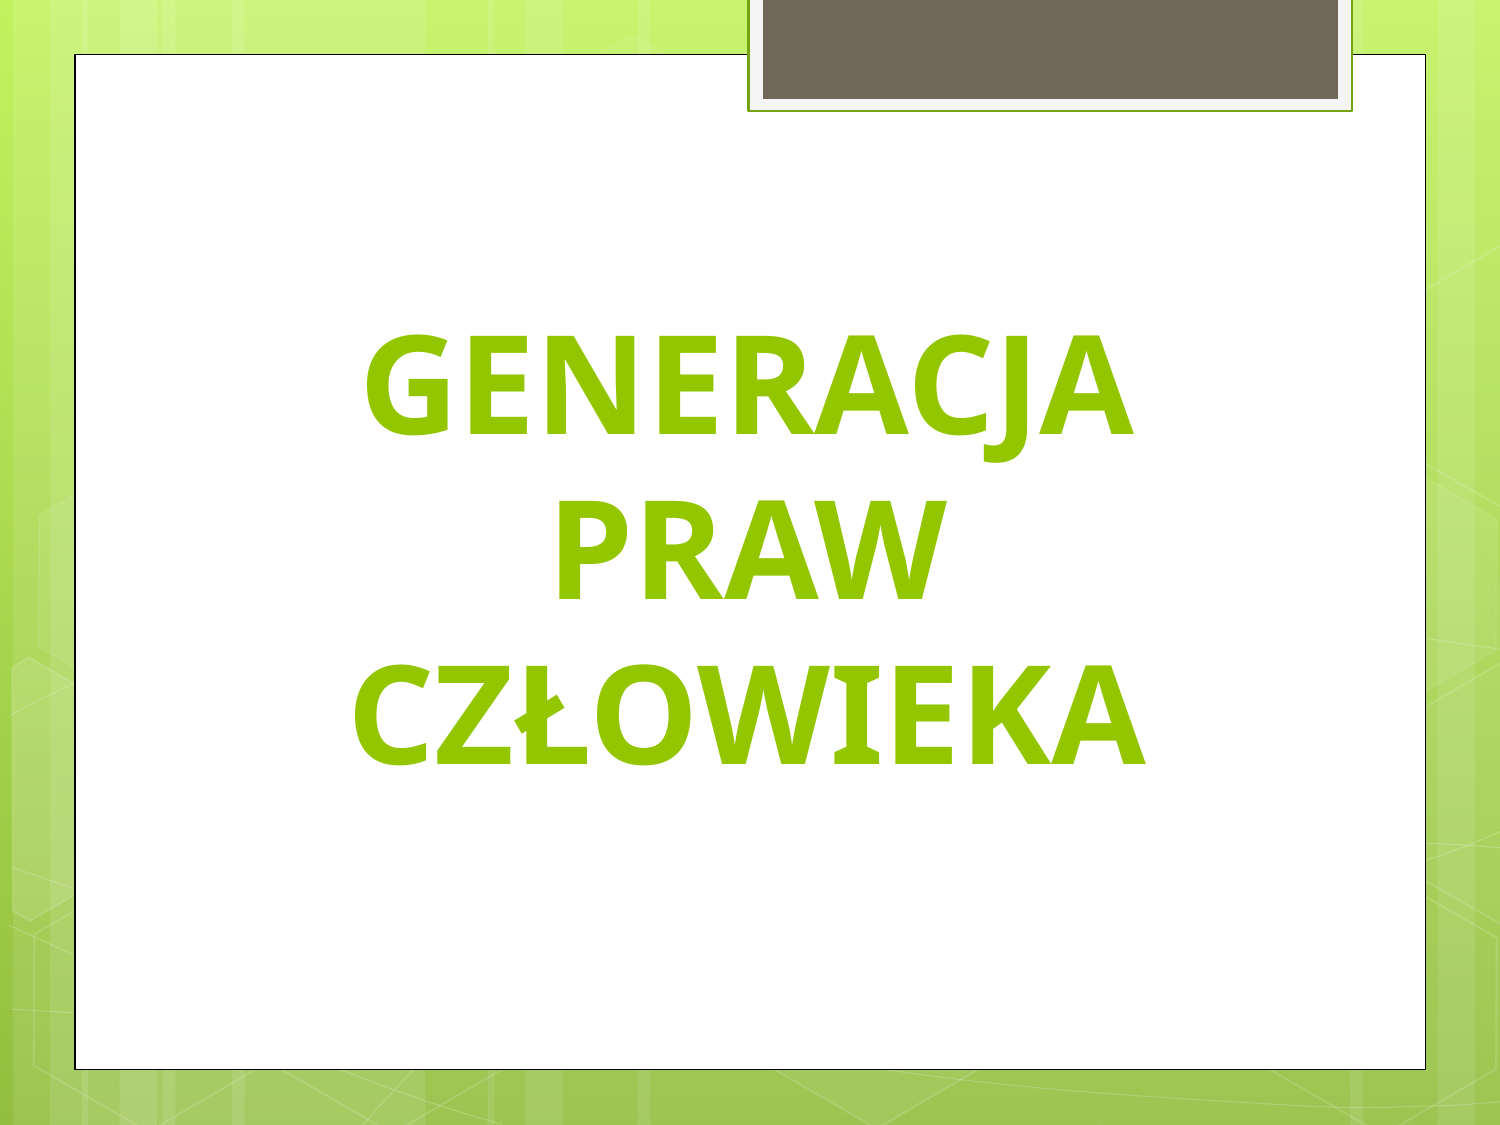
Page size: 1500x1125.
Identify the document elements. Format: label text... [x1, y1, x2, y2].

list [171, 381, 1283, 957]
title GENERACJA PRAW CZŁOWIEKA [171, 168, 1324, 965]
